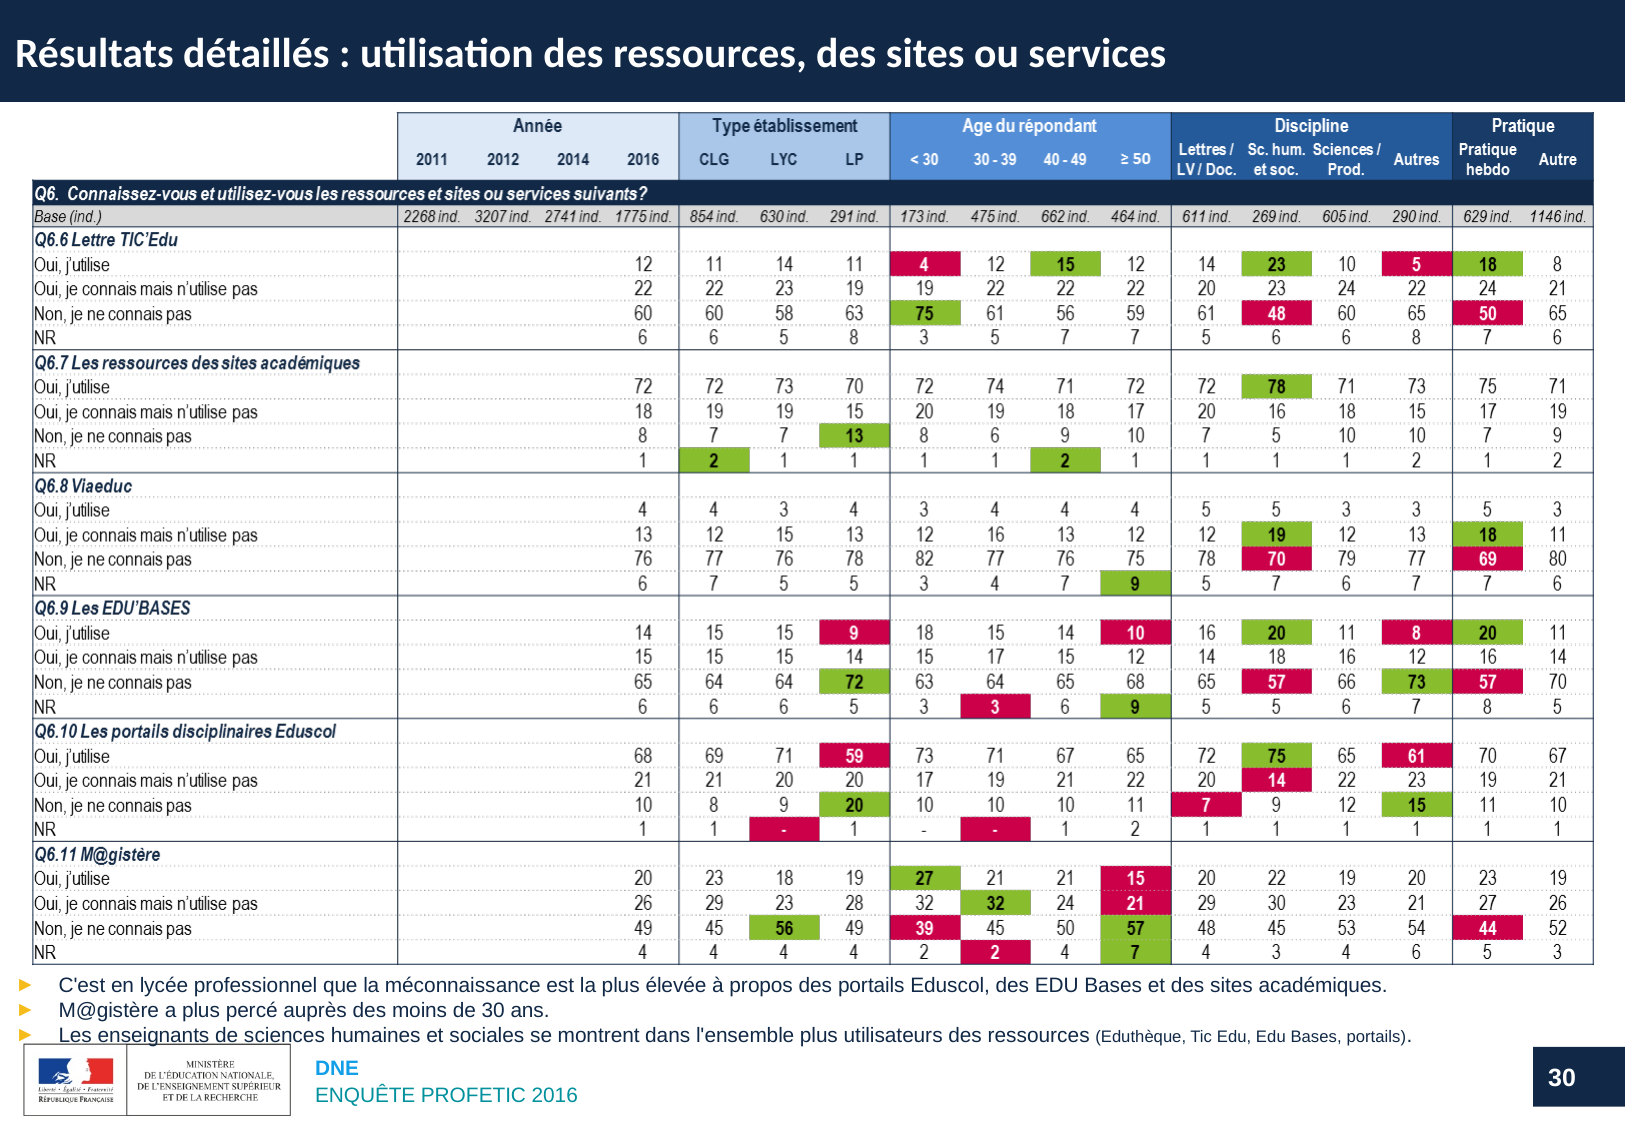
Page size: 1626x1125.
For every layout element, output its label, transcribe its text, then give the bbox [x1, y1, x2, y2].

title Résultats détaillés : utilisation des ressources, des sites ou services [0, 0, 1625, 102]
picture [32, 109, 1594, 964]
text_box 30 [1533, 1046, 1625, 1107]
text_box C'est en lycée professionnel que la méconnaissance est la plus élevée à propos des portails Eduscol, des EDU Bases et des sites académiques. M@gistère a plus percé auprès des moins de 30 ans. Les enseignants de sciences humaines et sociales se montrent dans l'ensemble plus utilisateurs des ressources (Eduthèque, Tic Edu, Edu Bases, portails). [0, 964, 1625, 1056]
